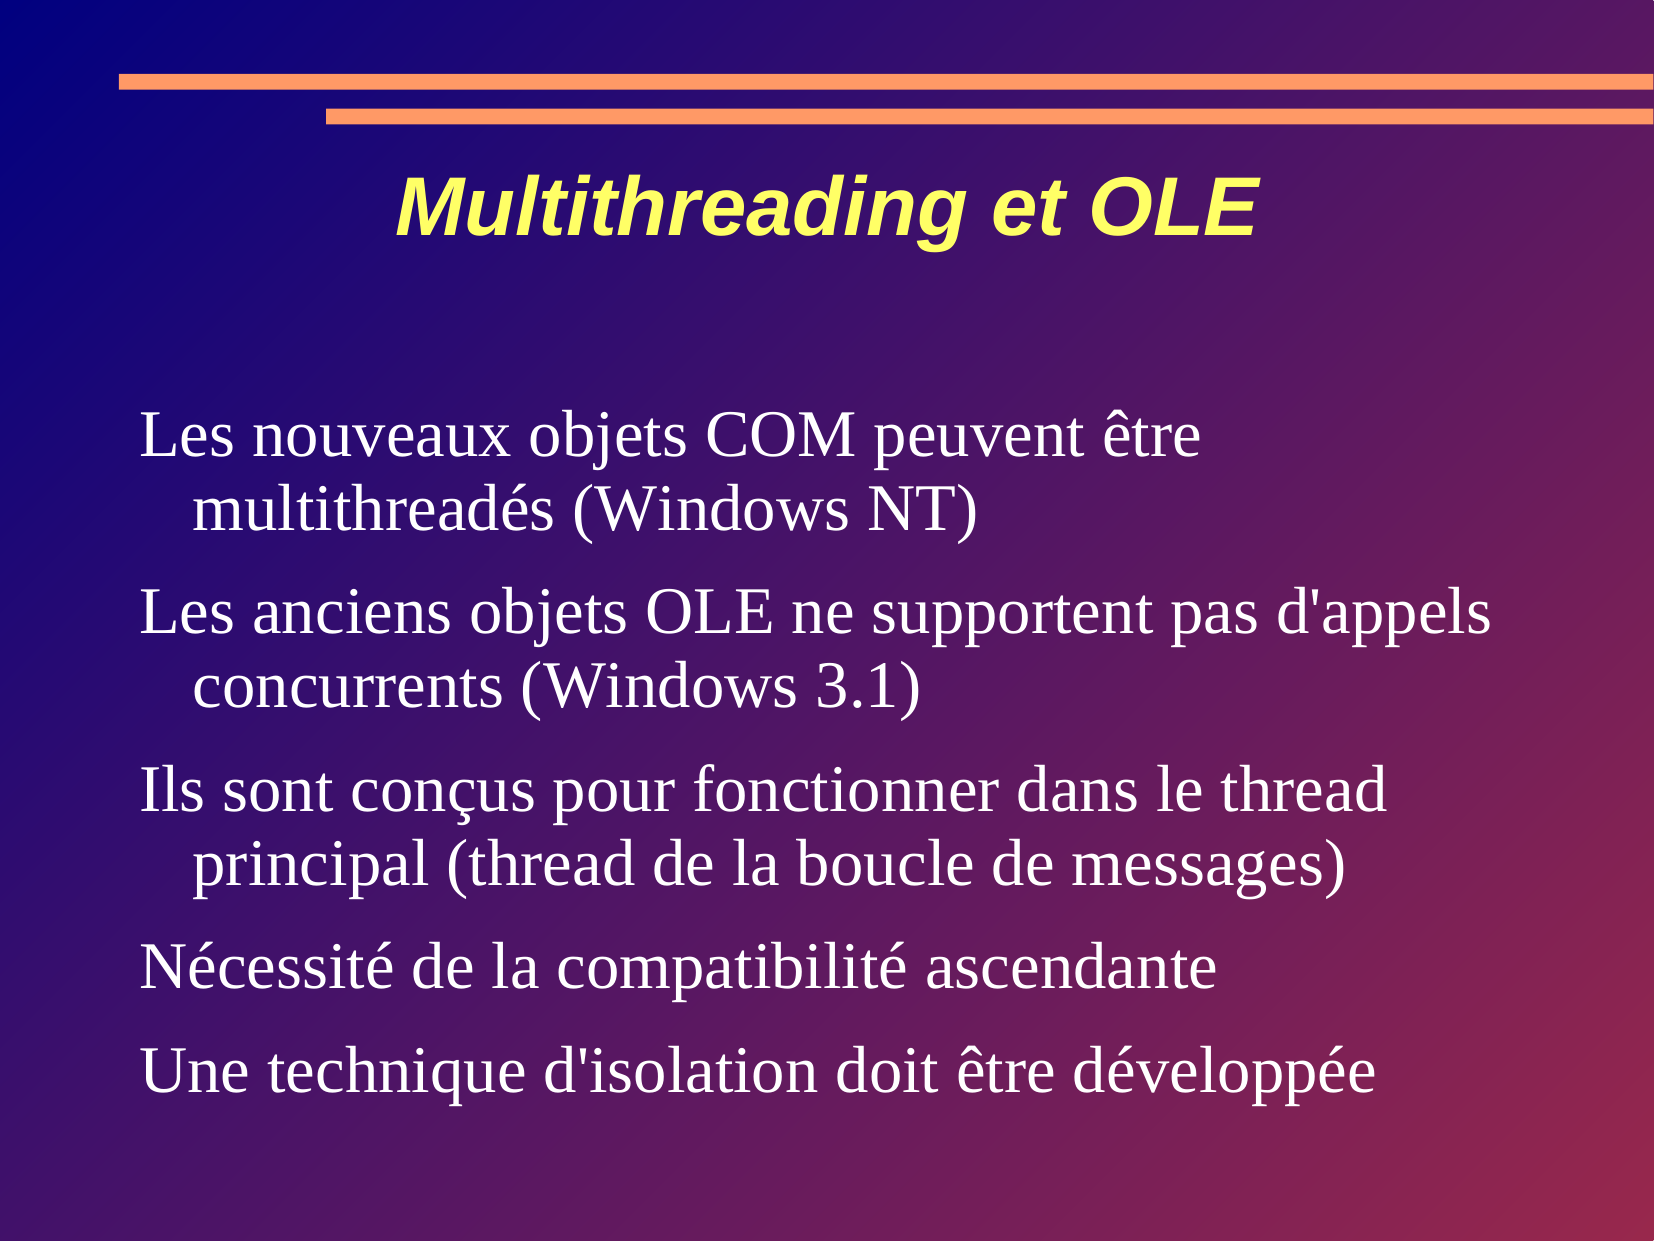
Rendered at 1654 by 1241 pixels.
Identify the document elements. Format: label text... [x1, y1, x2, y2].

title Multithreading et OLE [121, 102, 1534, 311]
list Les nouveaux objets COM peuvent être multithreadés (Windows NT) Les anciens objets OLE ne supportent pas d'appels concurrents (Windows 3.1) Ils sont conçus pour fonctionner dans le thread principal (thread de la boucle de messages) Nécessité de la compatibilité ascendante Une technique d'isolation doit être développée [121, 396, 1534, 1108]
